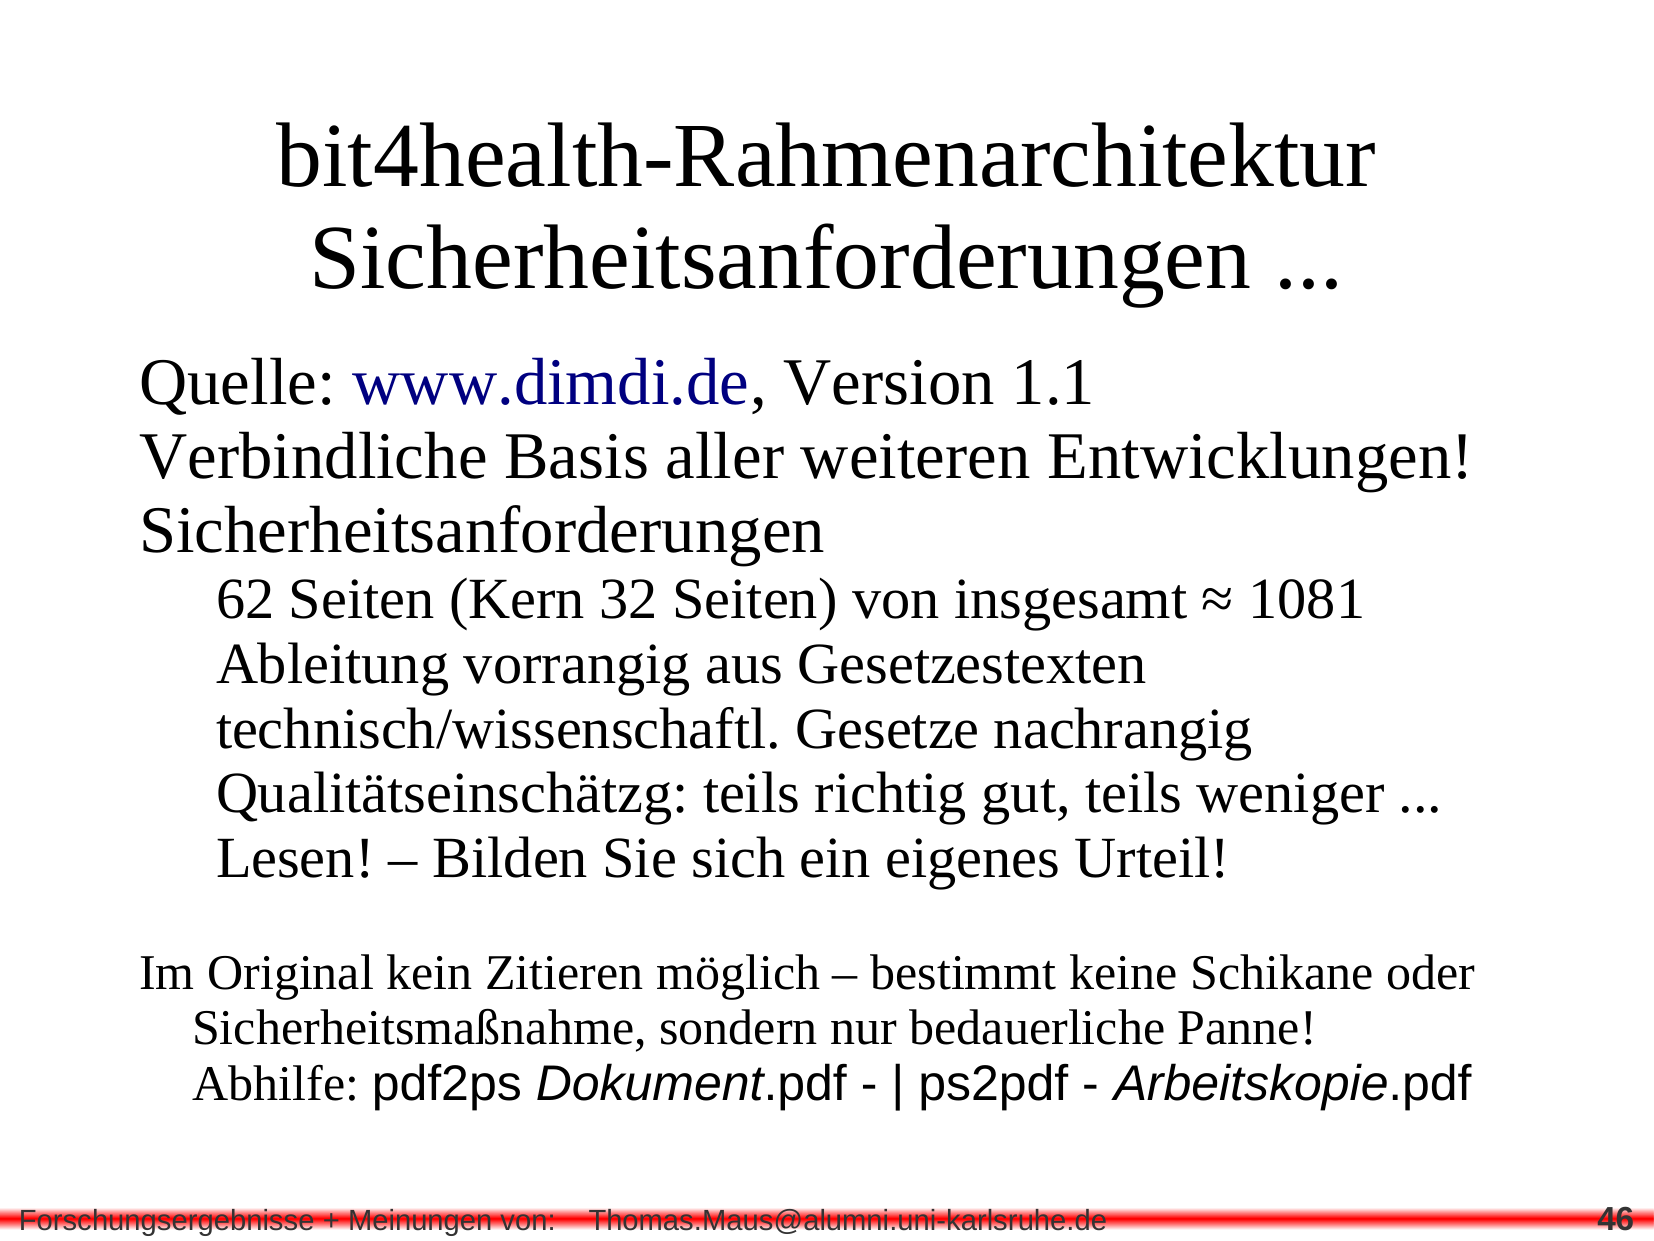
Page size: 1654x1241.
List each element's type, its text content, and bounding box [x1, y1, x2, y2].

title bit4health-Rahmenarchitektur Sicherheitsanforderungen ... [121, 95, 1534, 318]
list Quelle: www.dimdi.de, Version 1.1 Verbindliche Basis aller weiteren Entwicklungen! Sicherheitsanforderungen 62 Seiten (Kern 32 Seiten) von insgesamt ≈ 1081 Ableitung vorrangig aus Gesetzestexten technisch/wissenschaftl. Gesetze nachrangig Qualitätseinschätzg: teils richtig gut, teils weniger ... Lesen! – Bilden Sie sich ein eigenes Urteil! Im Original kein Zitieren möglich – bestimmt keine Schikane oder Sicherheitsmaßnahme, sondern nur bedauerliche Panne! Abhilfe: pdf2ps Dokument.pdf - | ps2pdf - Arbeitskopie.pdf [121, 344, 1534, 1185]
